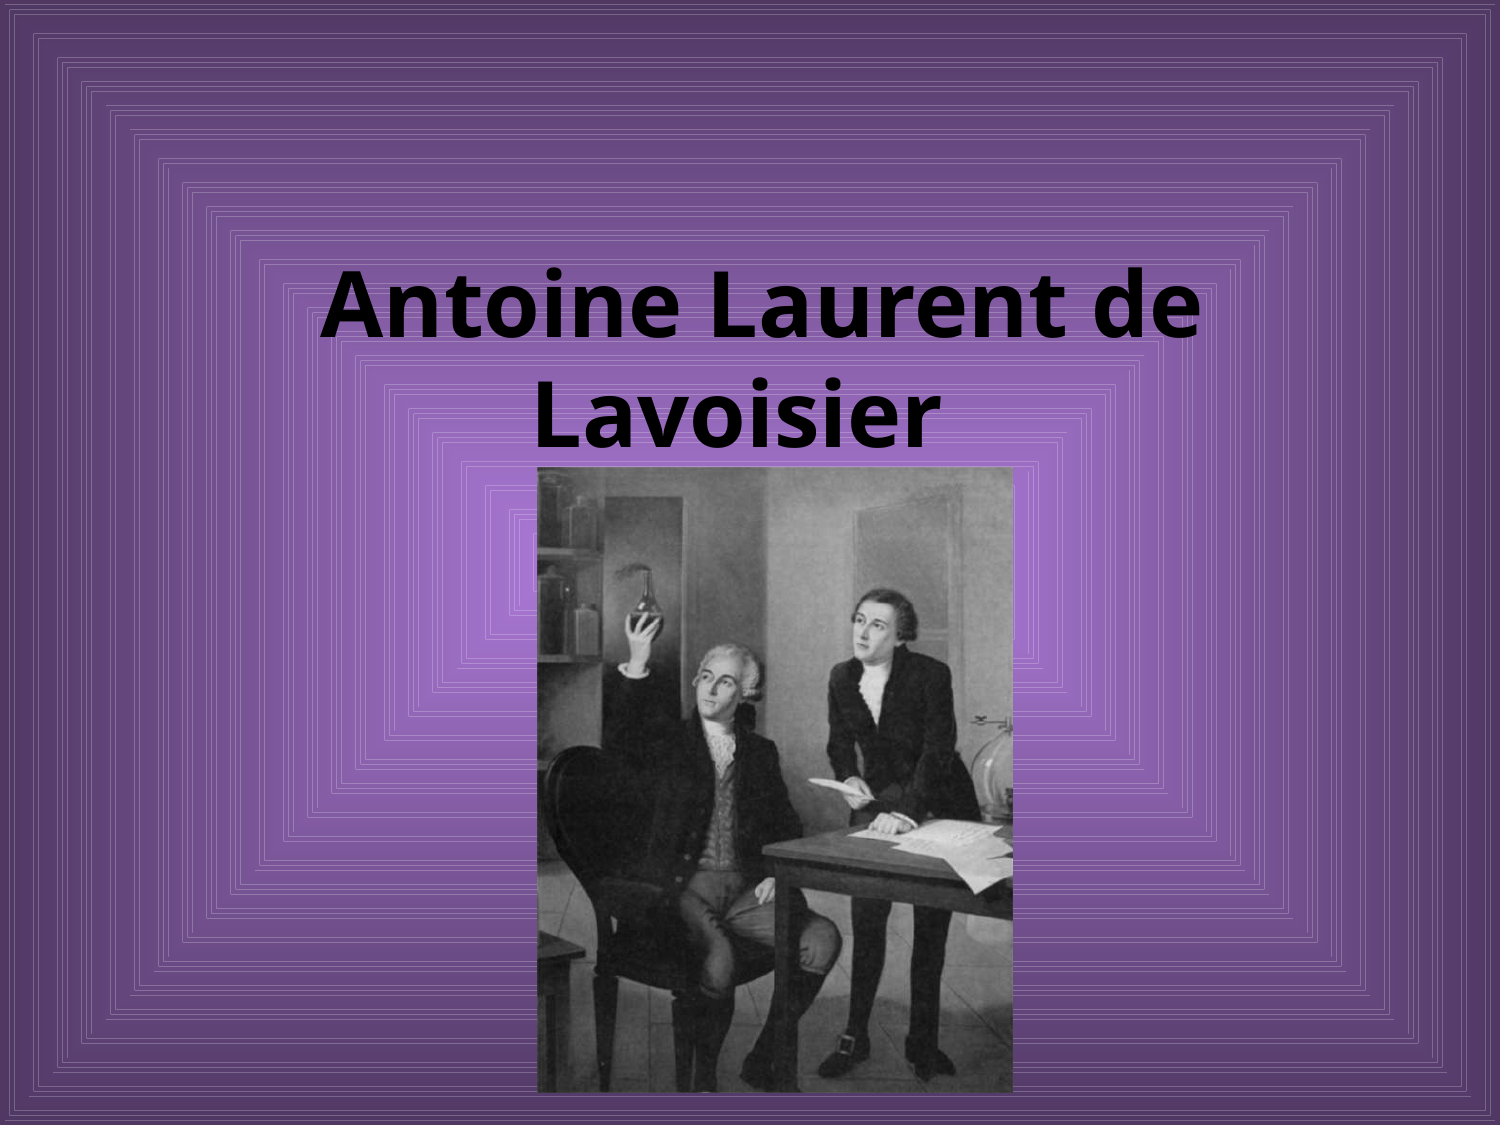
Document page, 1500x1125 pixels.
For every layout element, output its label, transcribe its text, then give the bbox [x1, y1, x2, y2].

picture [537, 467, 1013, 1093]
title Antoine Laurent de Lavoisier [112, 208, 1388, 504]
